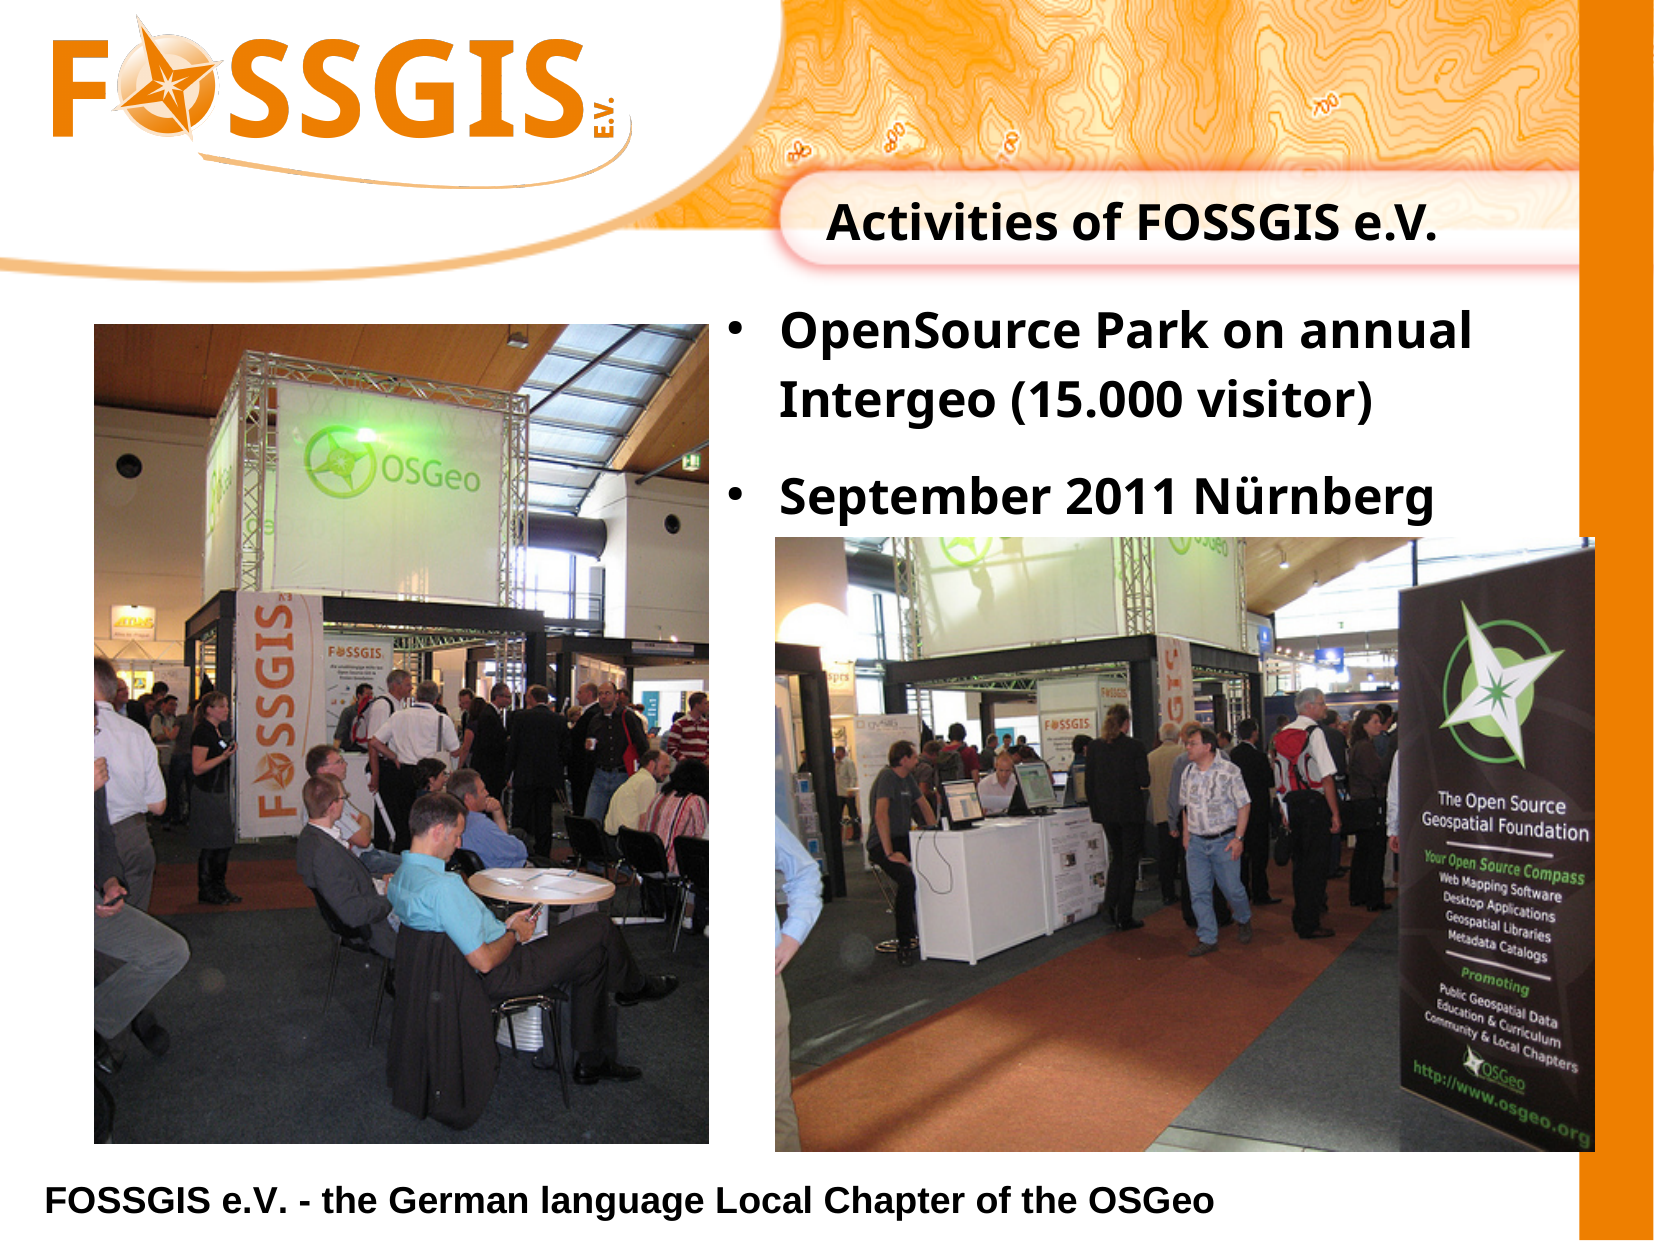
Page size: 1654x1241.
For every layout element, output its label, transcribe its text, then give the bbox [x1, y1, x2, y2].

picture [775, 537, 1595, 1152]
picture [94, 324, 709, 1144]
title Activities of FOSSGIS e.V. [826, 155, 1654, 288]
picture [0, 0, 1579, 297]
list OpenSource Park on annual Intergeo (15.000 visitor) September 2011 Nürnberg [708, 295, 1595, 621]
